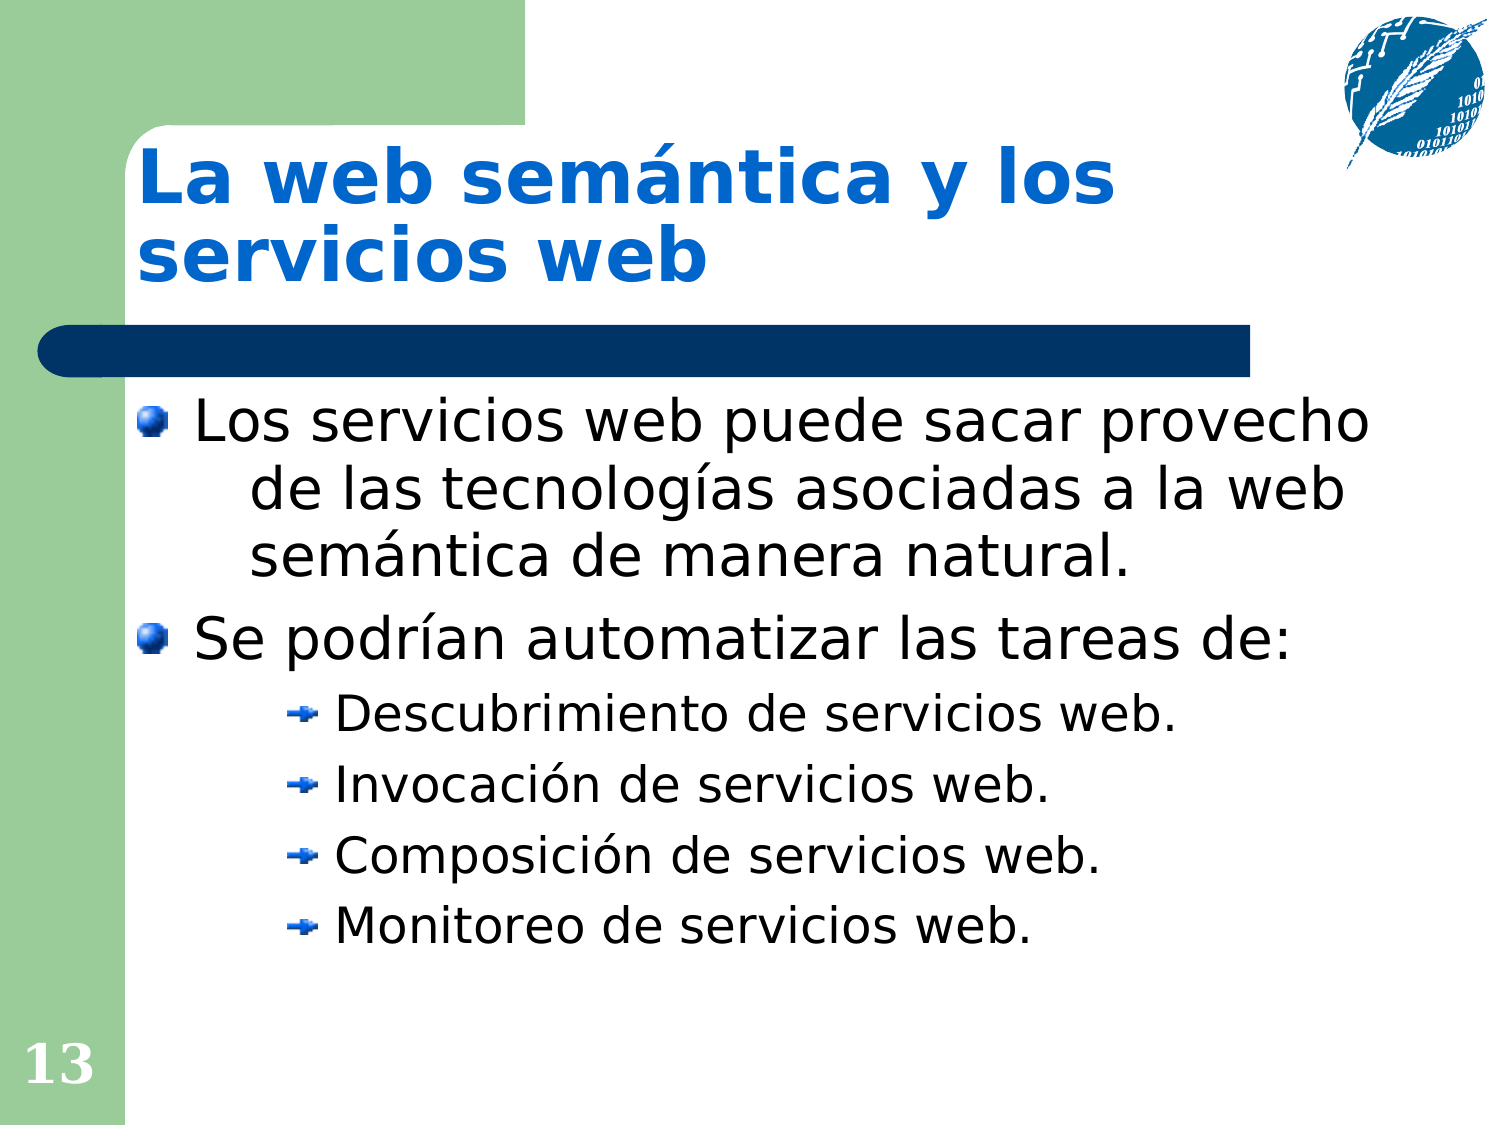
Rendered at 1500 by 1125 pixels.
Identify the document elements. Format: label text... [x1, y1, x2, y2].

title La web semántica y los servicios web [136, 135, 1414, 302]
picture [1427, 138, 1431, 148]
picture [1433, 139, 1440, 147]
picture [1436, 127, 1450, 136]
list Los servicios web puede sacar provecho de las tecnologías asociadas a la web semántica de manera natural. Se podrían automatizar las tareas de: Descubrimiento de servicios web. Invocación de servicios web. Composición de servicios web. Monitoreo de servicios web. [137, 387, 1400, 1045]
picture [1416, 140, 1425, 149]
picture [1341, 15, 1487, 172]
